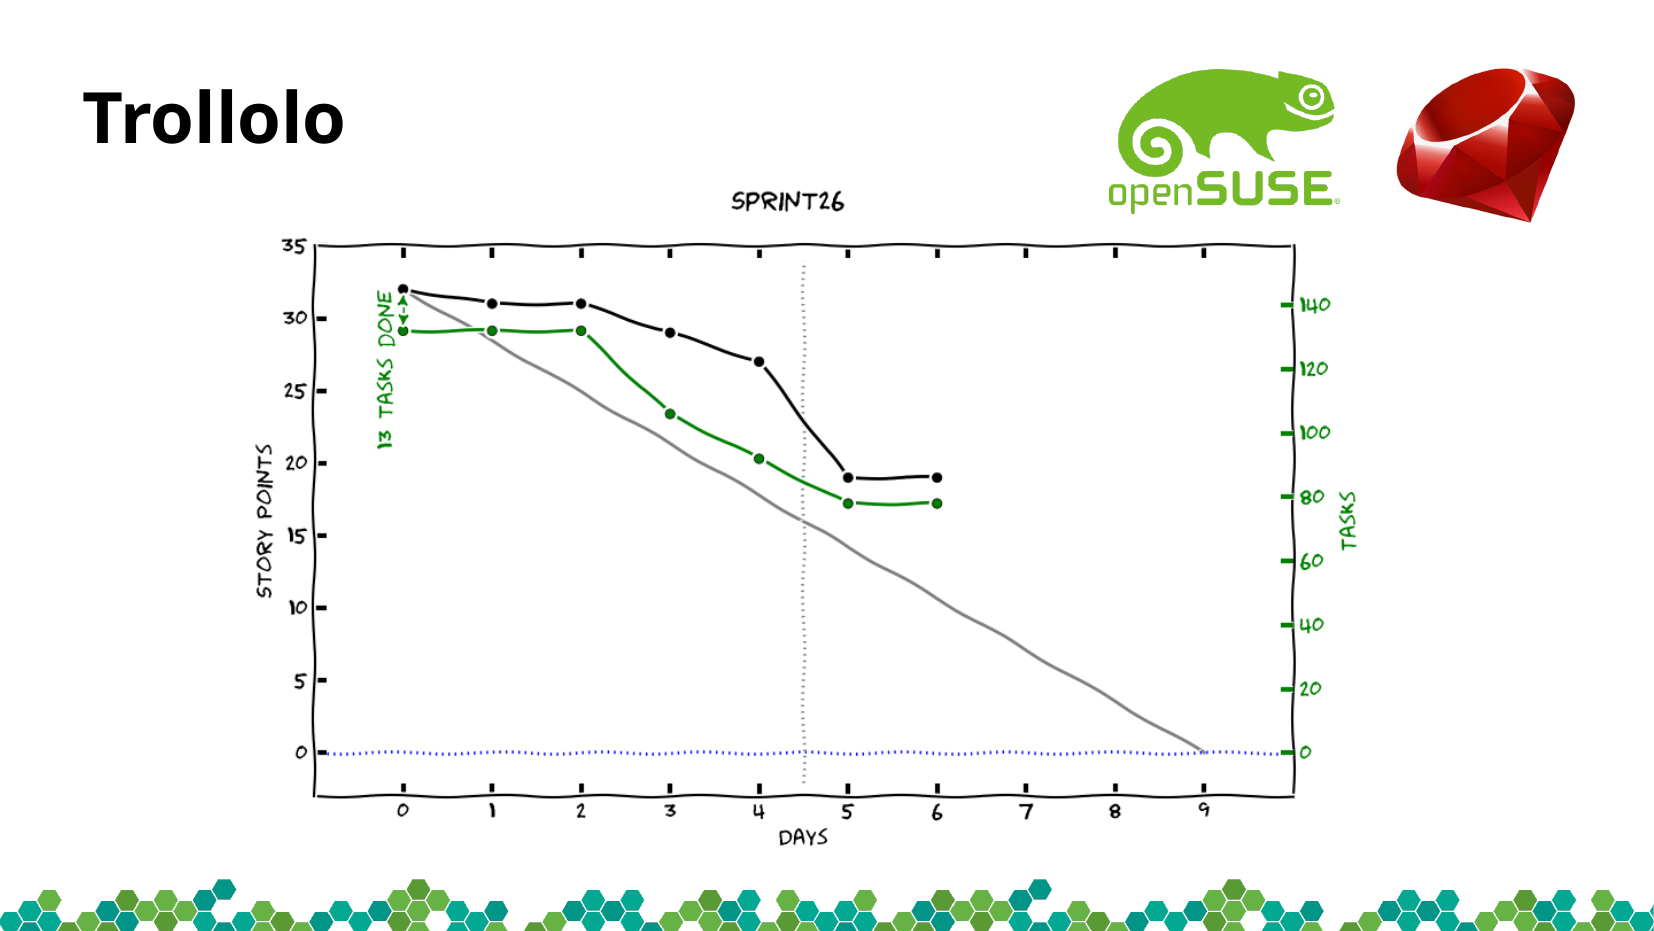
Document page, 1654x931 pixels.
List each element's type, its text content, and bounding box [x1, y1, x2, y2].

text_box Trollolo [82, 37, 1571, 193]
picture [1391, 63, 1578, 228]
picture [244, 69, 1367, 857]
picture [0, 871, 1654, 931]
